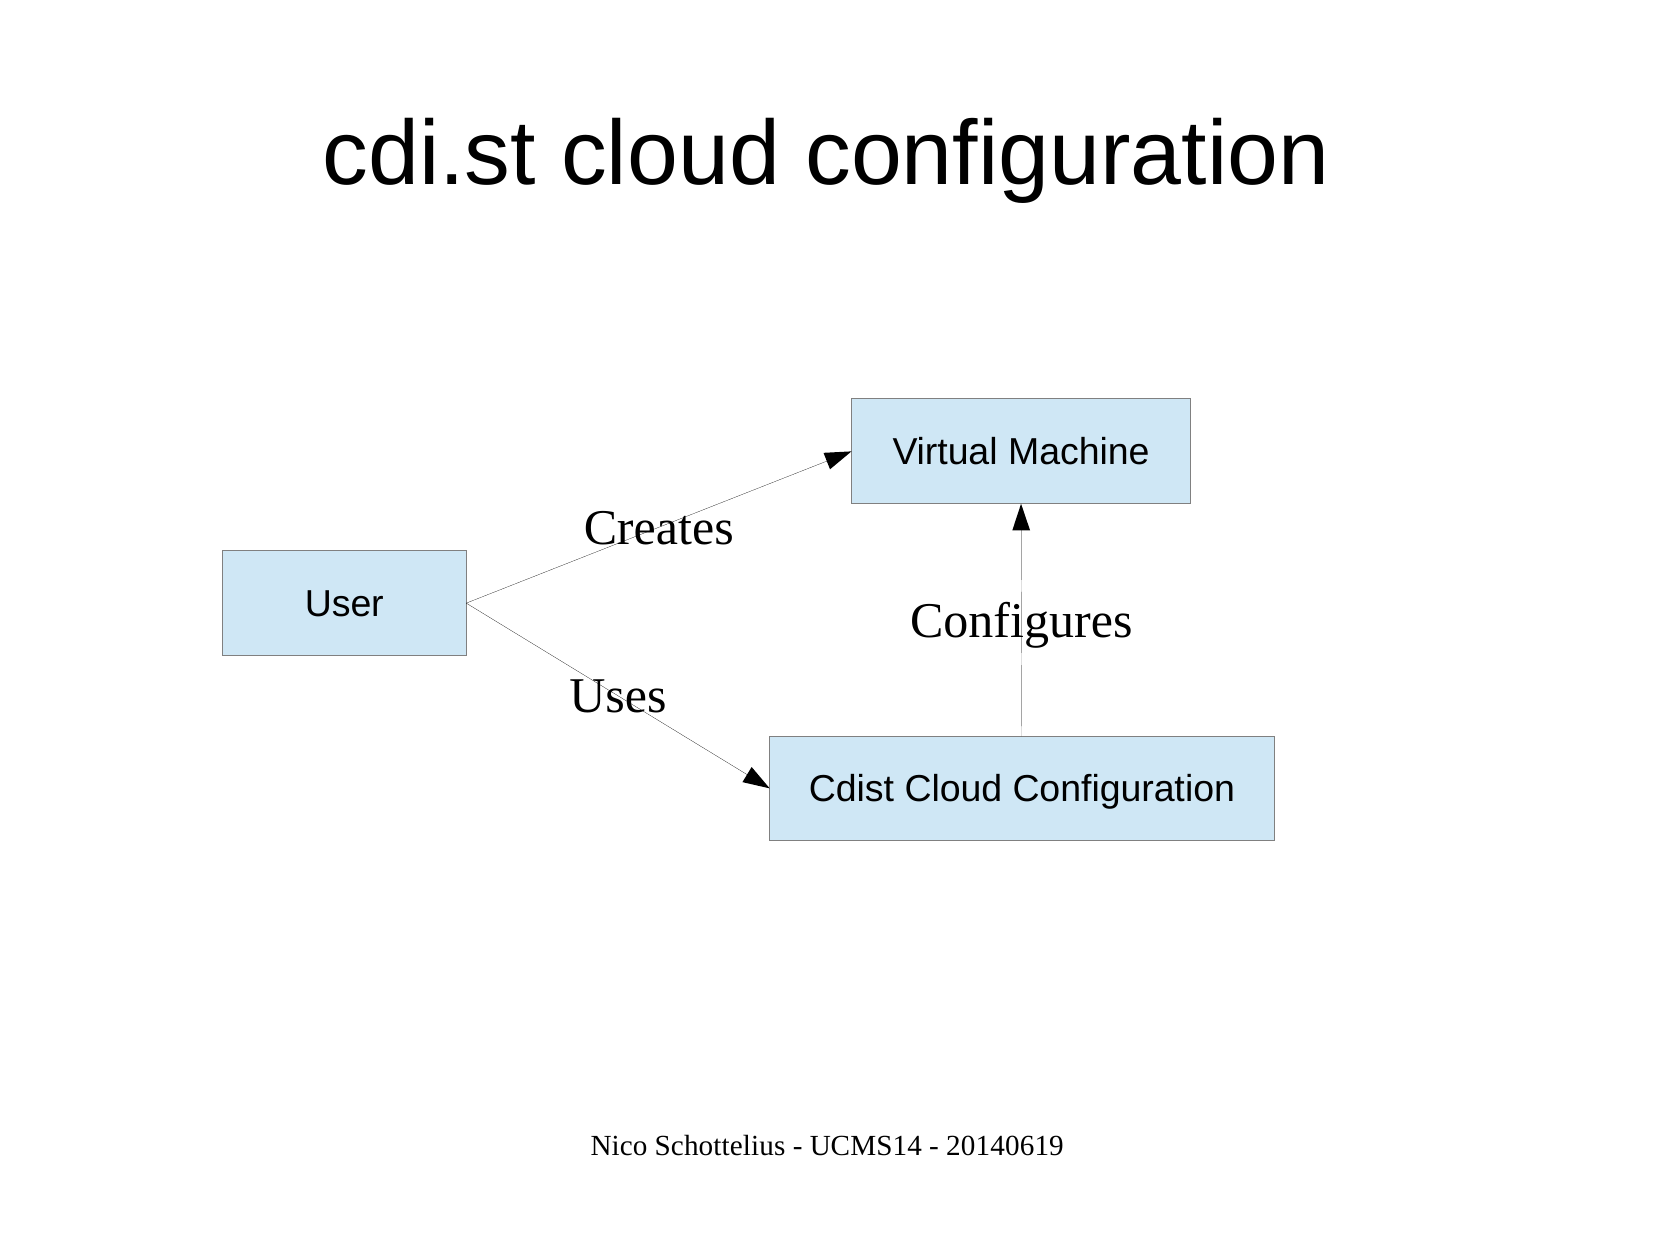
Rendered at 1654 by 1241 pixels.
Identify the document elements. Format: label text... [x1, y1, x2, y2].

text_box Virtual Machine [851, 398, 1191, 504]
text_box User [222, 550, 467, 656]
title cdi.st cloud configuration [82, 49, 1571, 257]
text_box Cdist Cloud Configuration [769, 736, 1275, 841]
